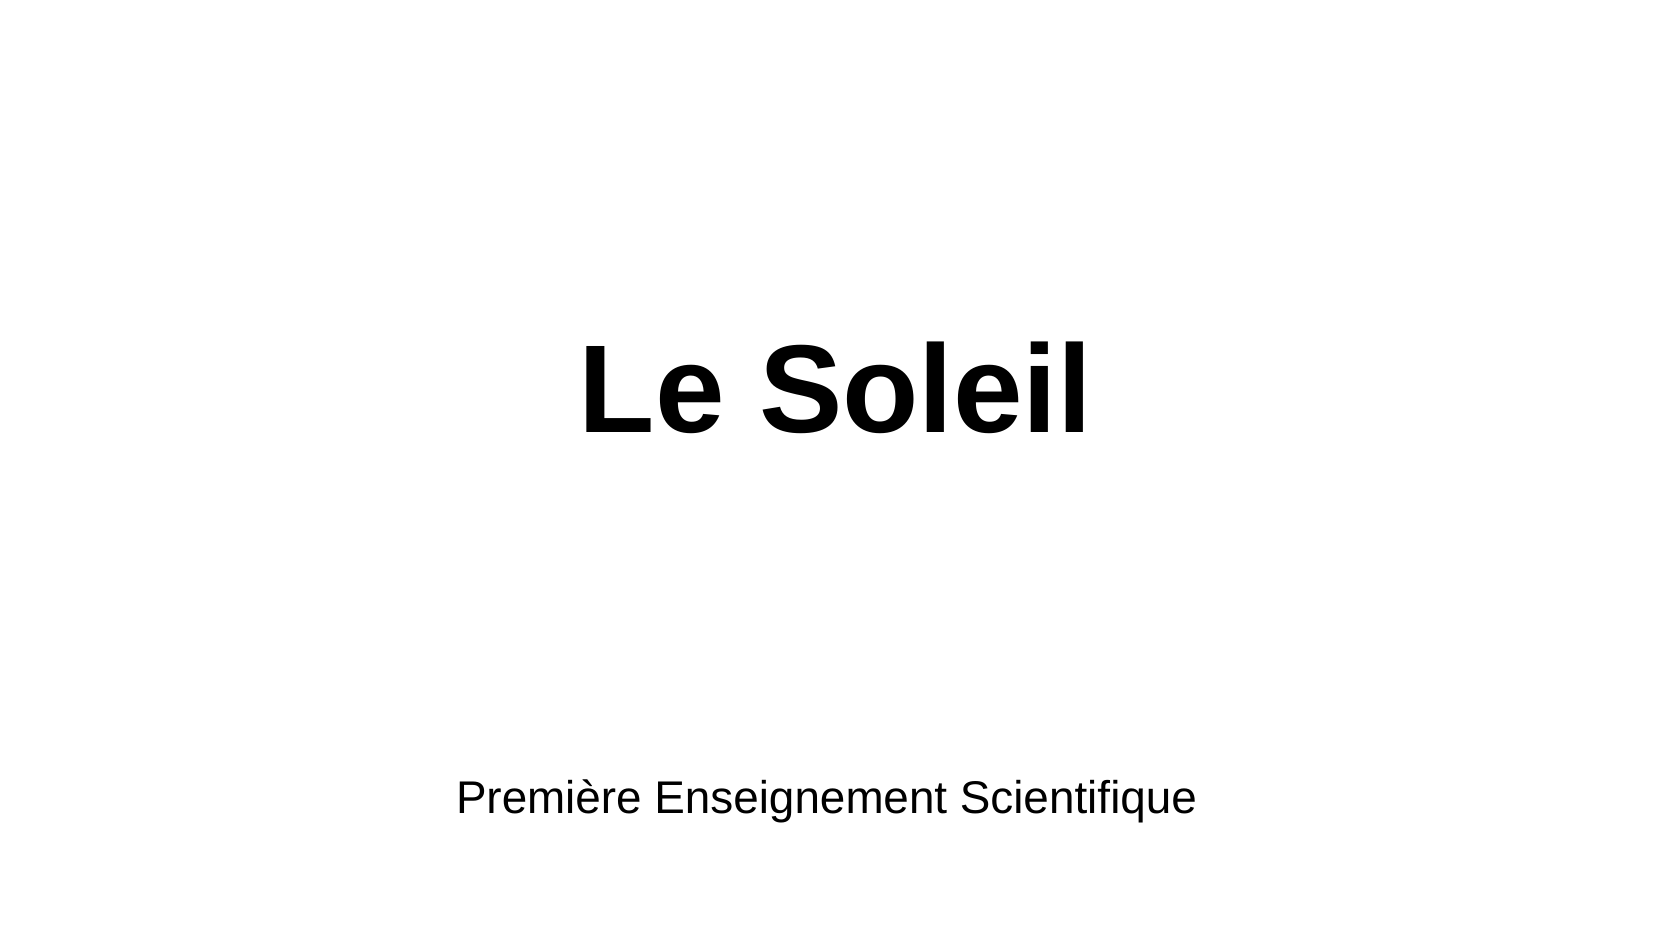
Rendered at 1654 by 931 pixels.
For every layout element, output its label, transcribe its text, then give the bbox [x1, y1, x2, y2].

title Le Soleil [578, 212, 1134, 497]
subtitle Première Enseignement Scientifique [82, 708, 1571, 886]
